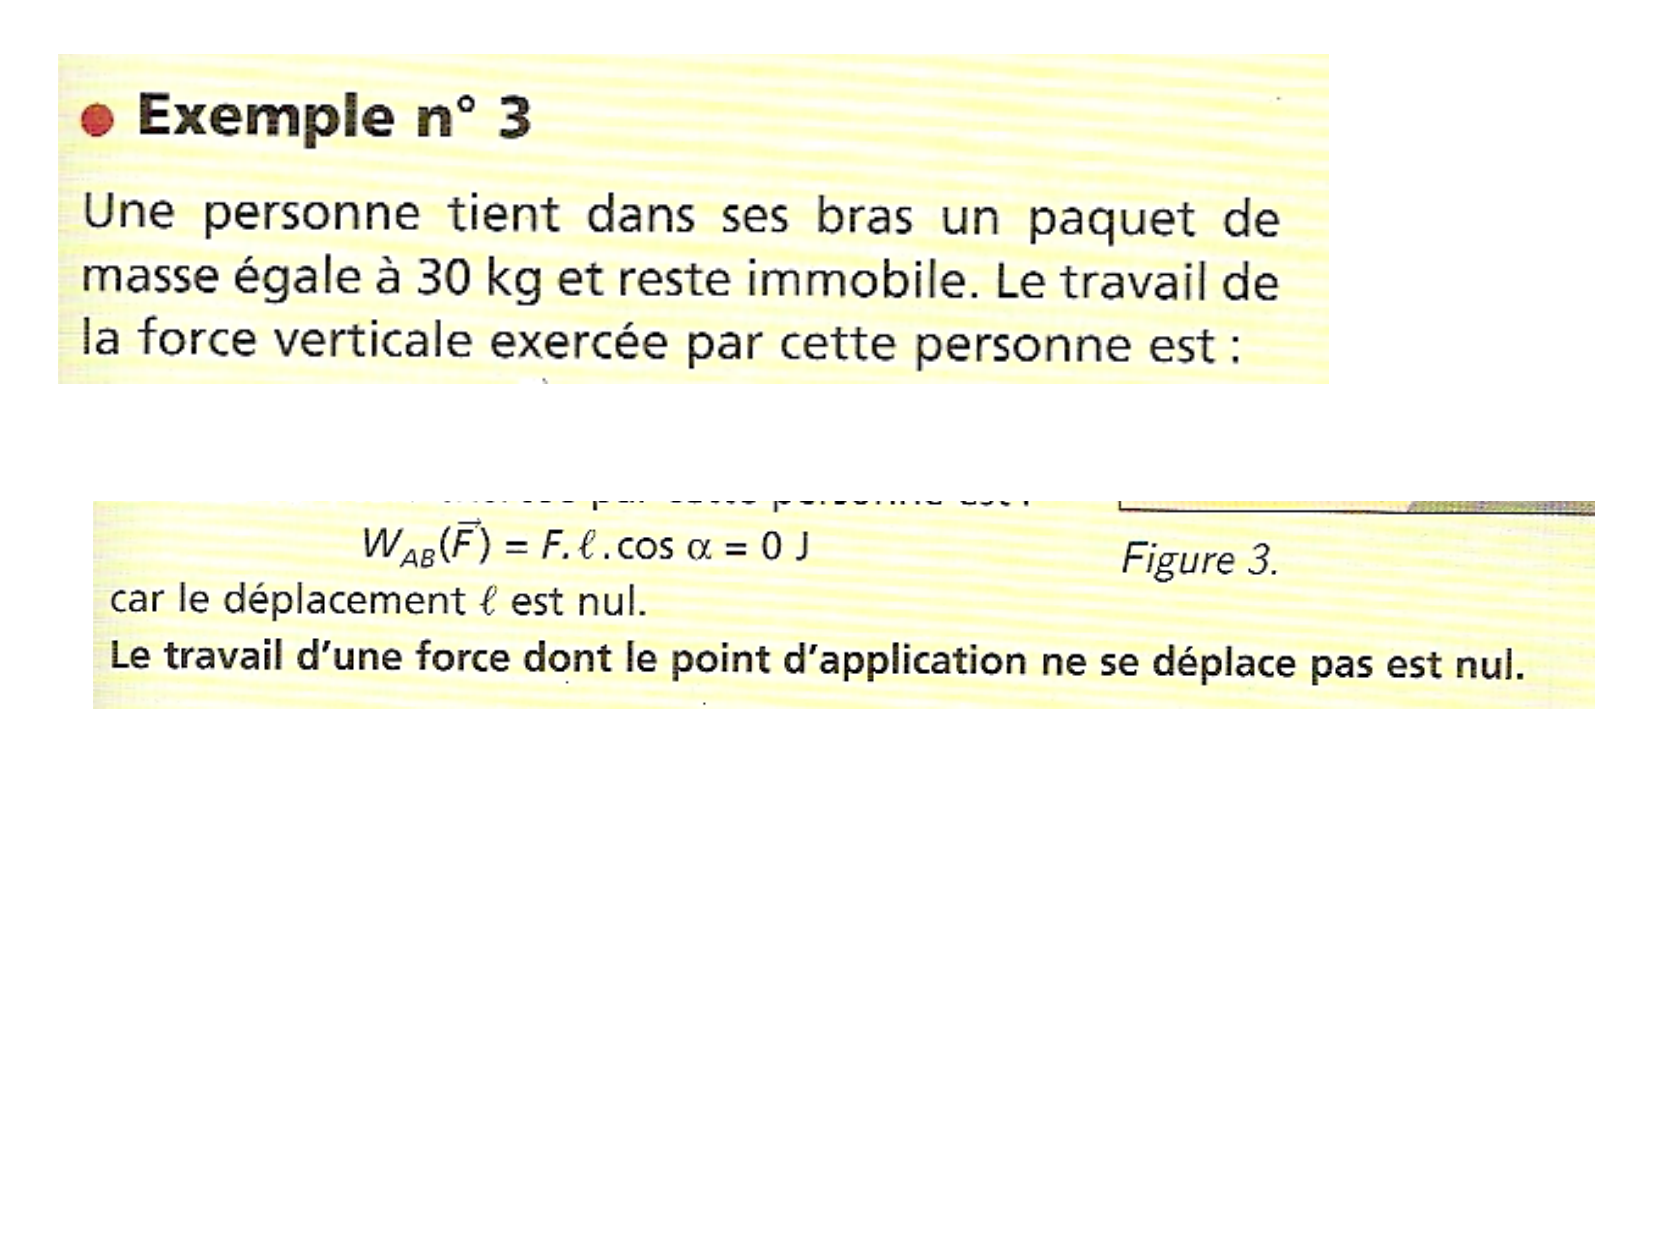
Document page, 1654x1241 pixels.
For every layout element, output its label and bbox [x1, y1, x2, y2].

picture [58, 54, 1329, 384]
picture [93, 501, 1595, 709]
